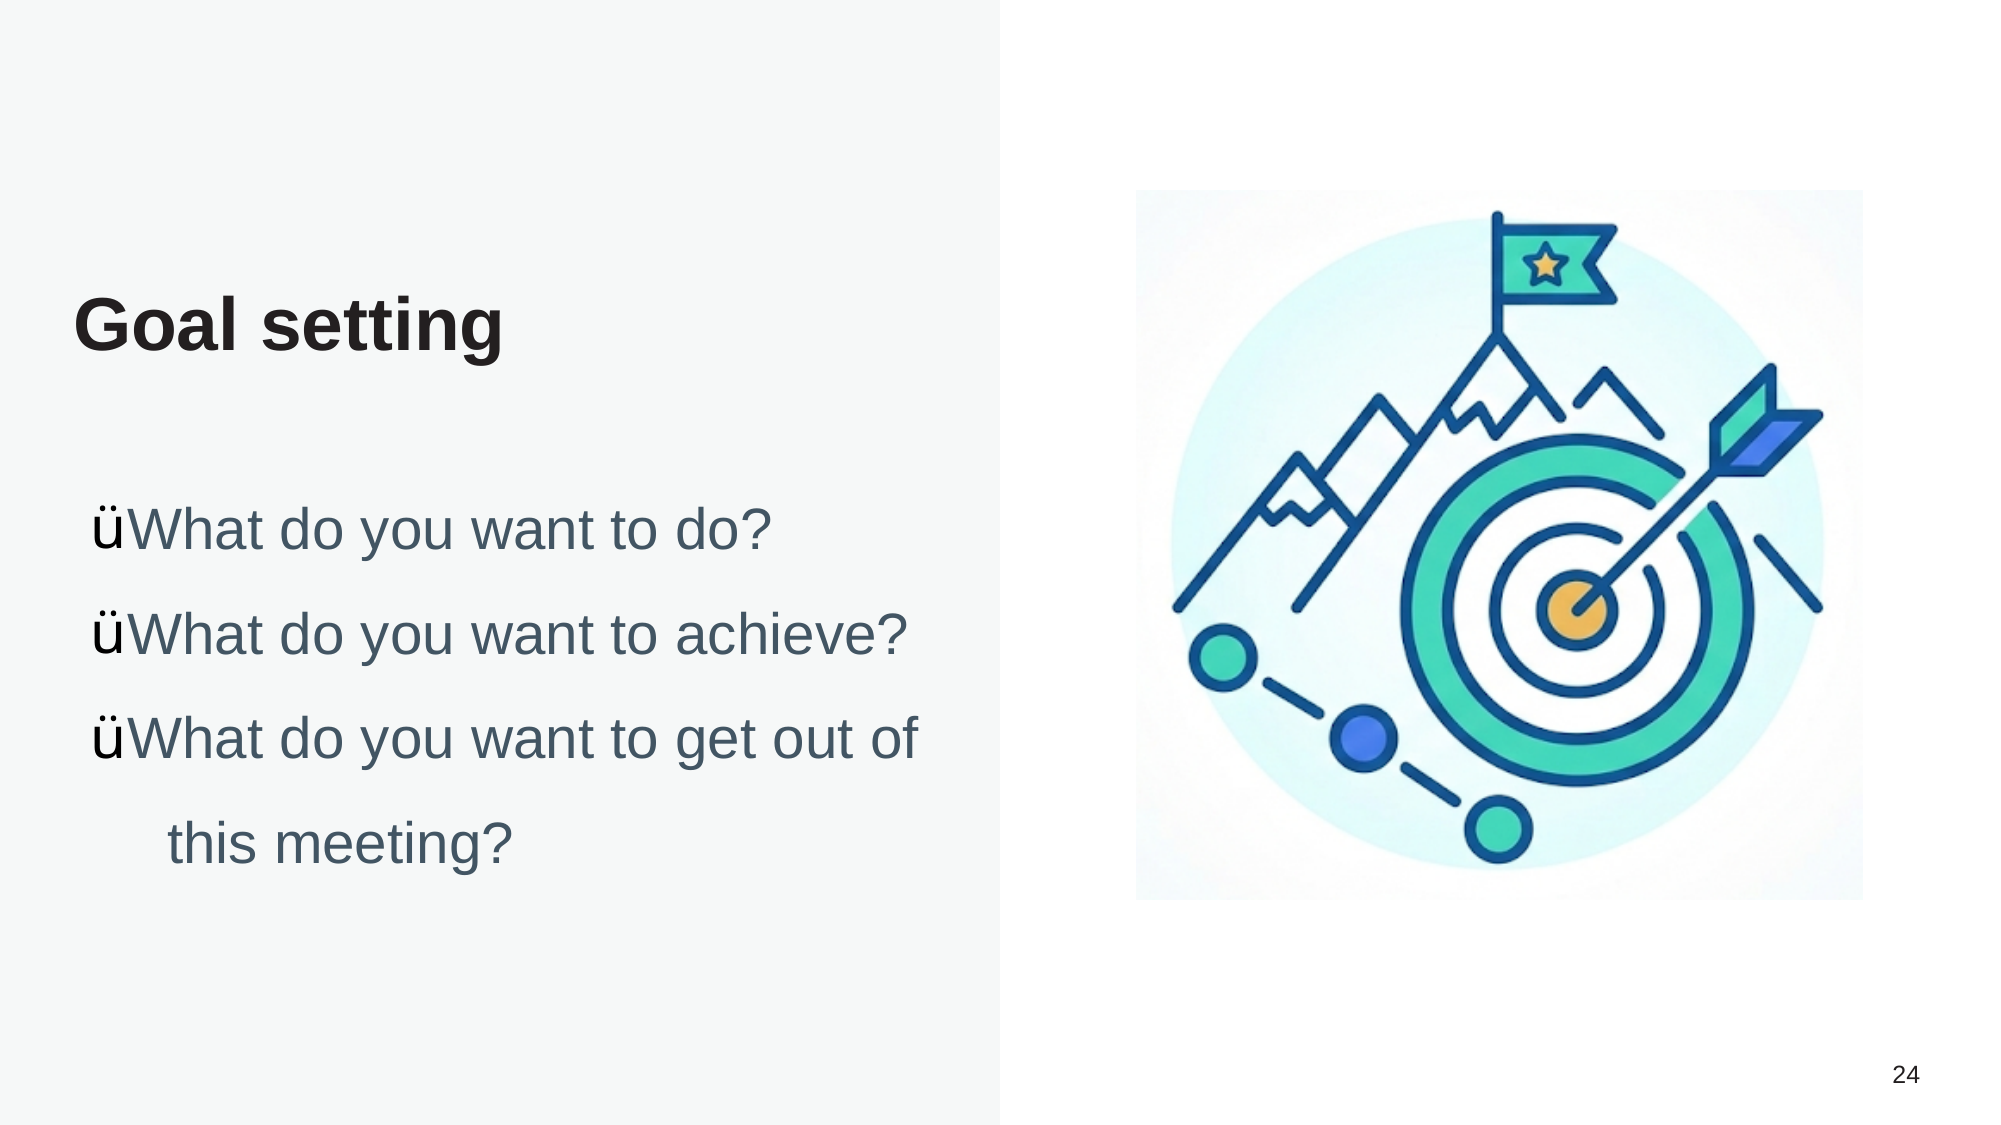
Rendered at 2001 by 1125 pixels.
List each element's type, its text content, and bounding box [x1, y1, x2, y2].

title Goal setting [58, 270, 864, 784]
list What do you want to do? What do you want to achieve? What do you want to get out of this meeting? [75, 448, 1000, 1016]
picture [1136, 190, 1863, 901]
